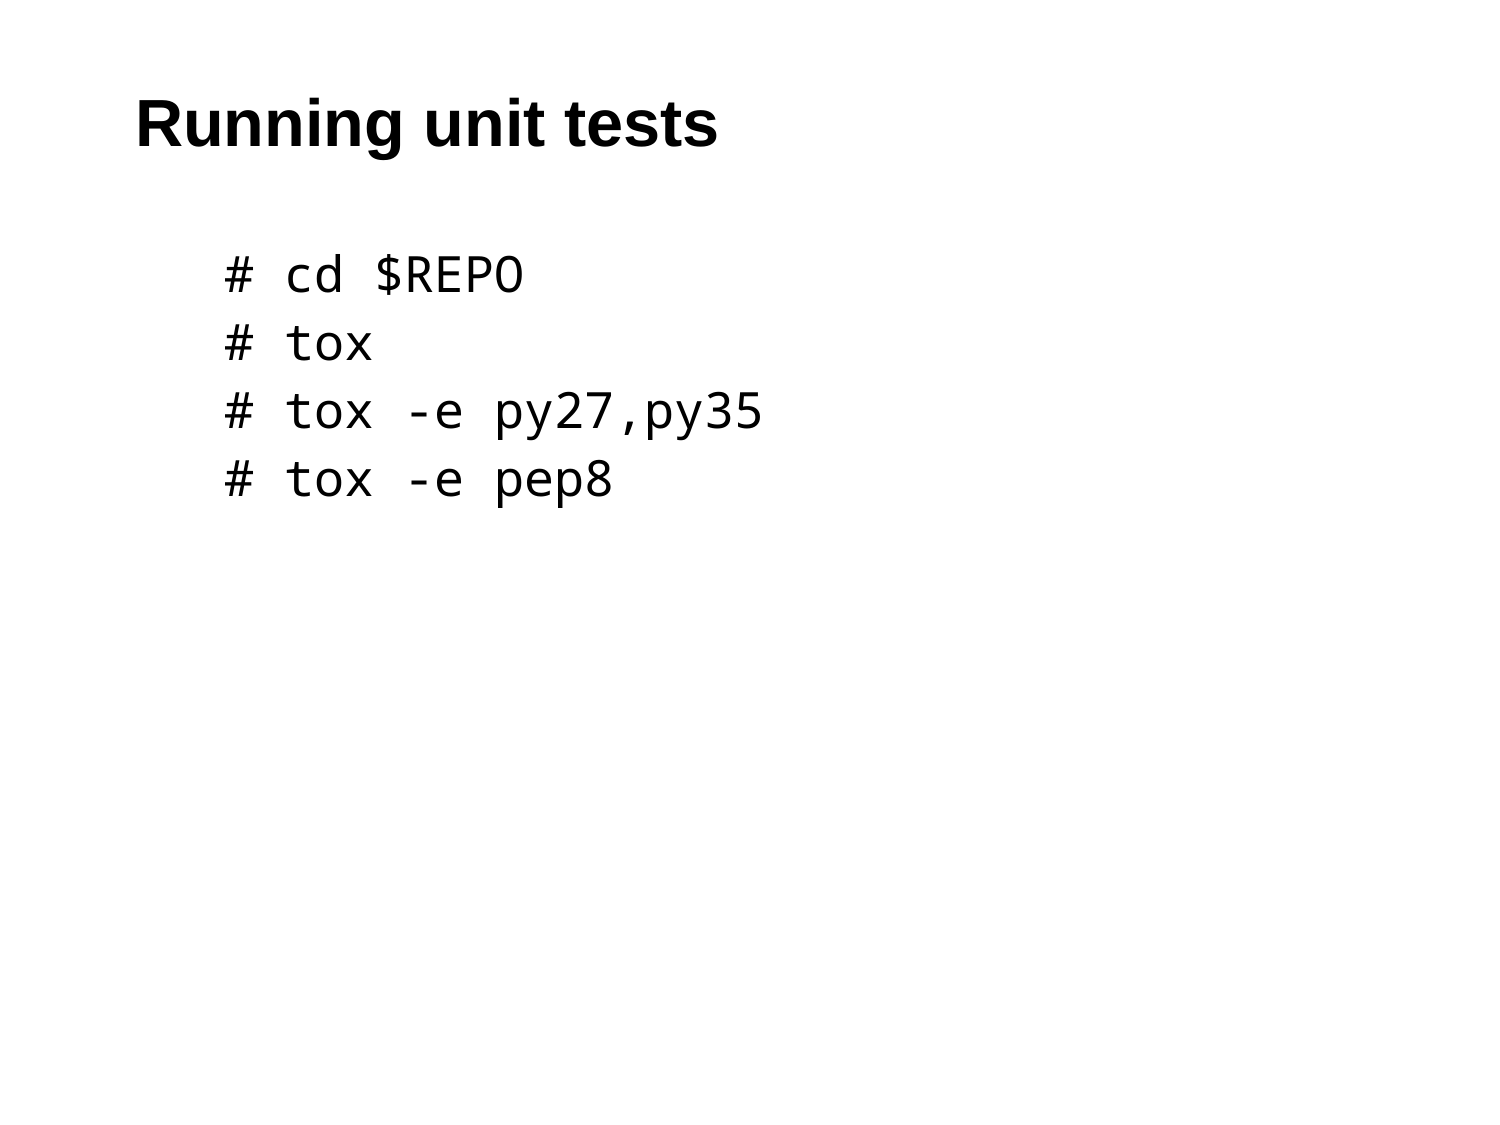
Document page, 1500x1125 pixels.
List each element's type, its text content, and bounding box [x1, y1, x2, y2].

list # cd $REPO # tox # tox -e py27,py35 # tox -e pep8 [135, 238, 1372, 892]
title Running unit tests [135, 41, 1372, 204]
